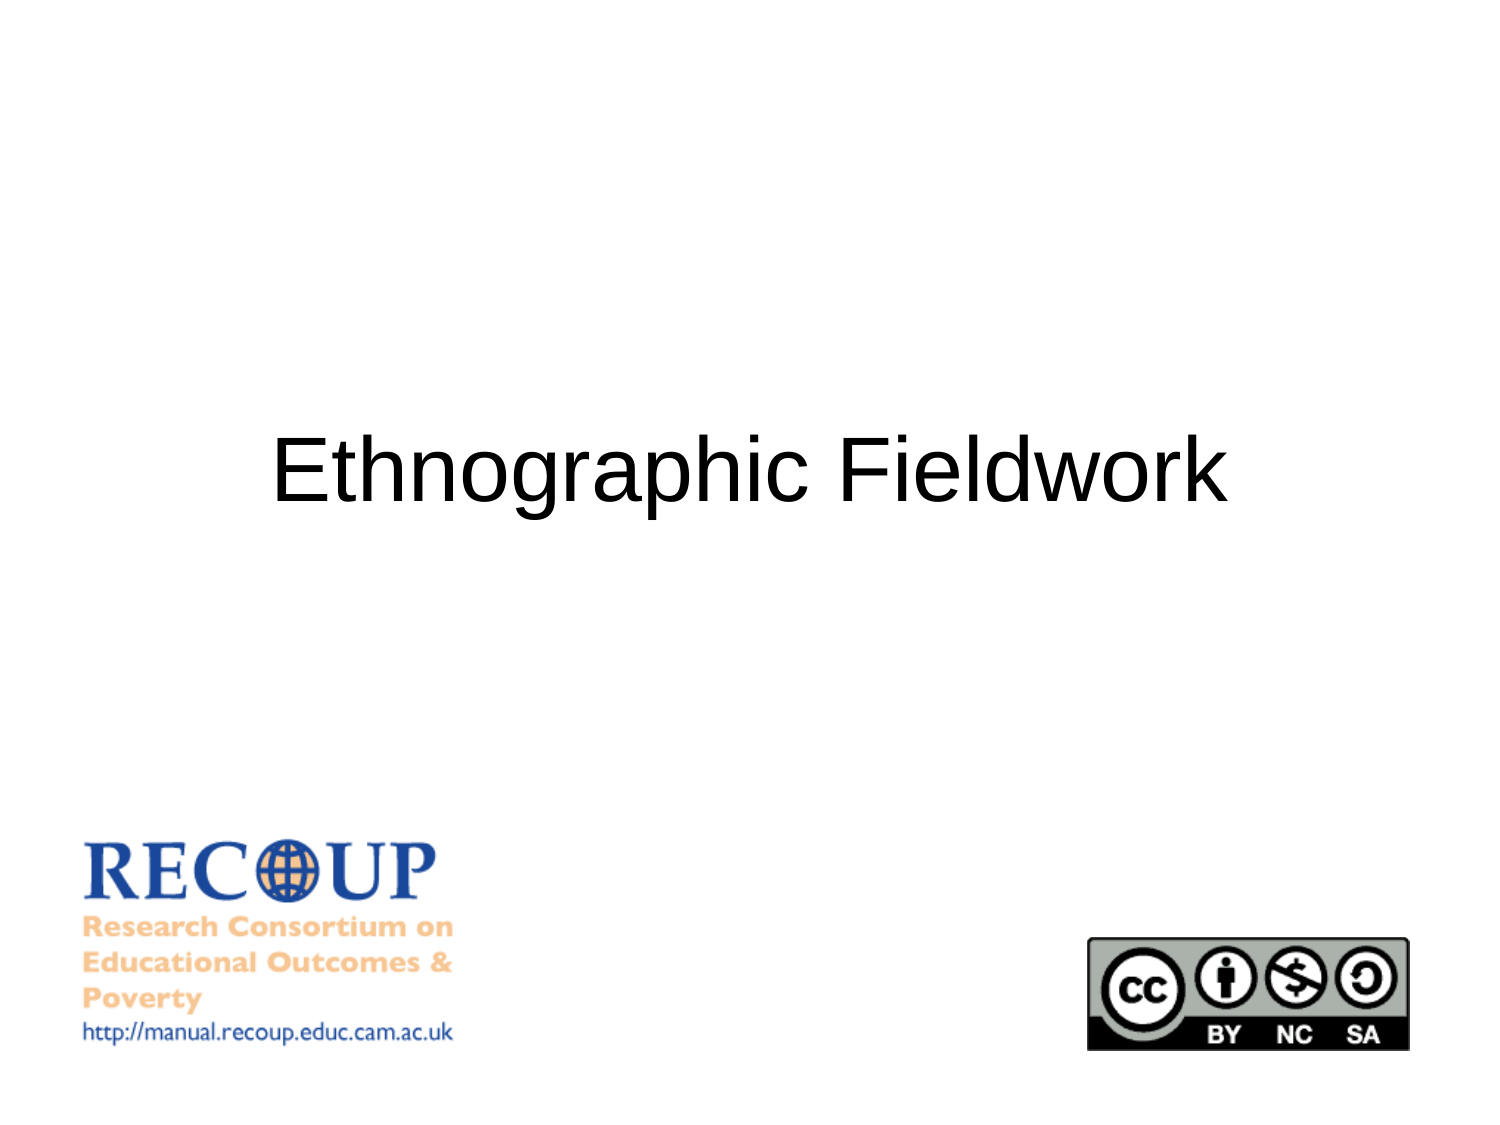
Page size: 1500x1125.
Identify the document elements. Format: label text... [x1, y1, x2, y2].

picture [77, 829, 475, 1051]
picture [1087, 937, 1410, 1051]
title Ethnographic Fieldwork [112, 349, 1388, 591]
